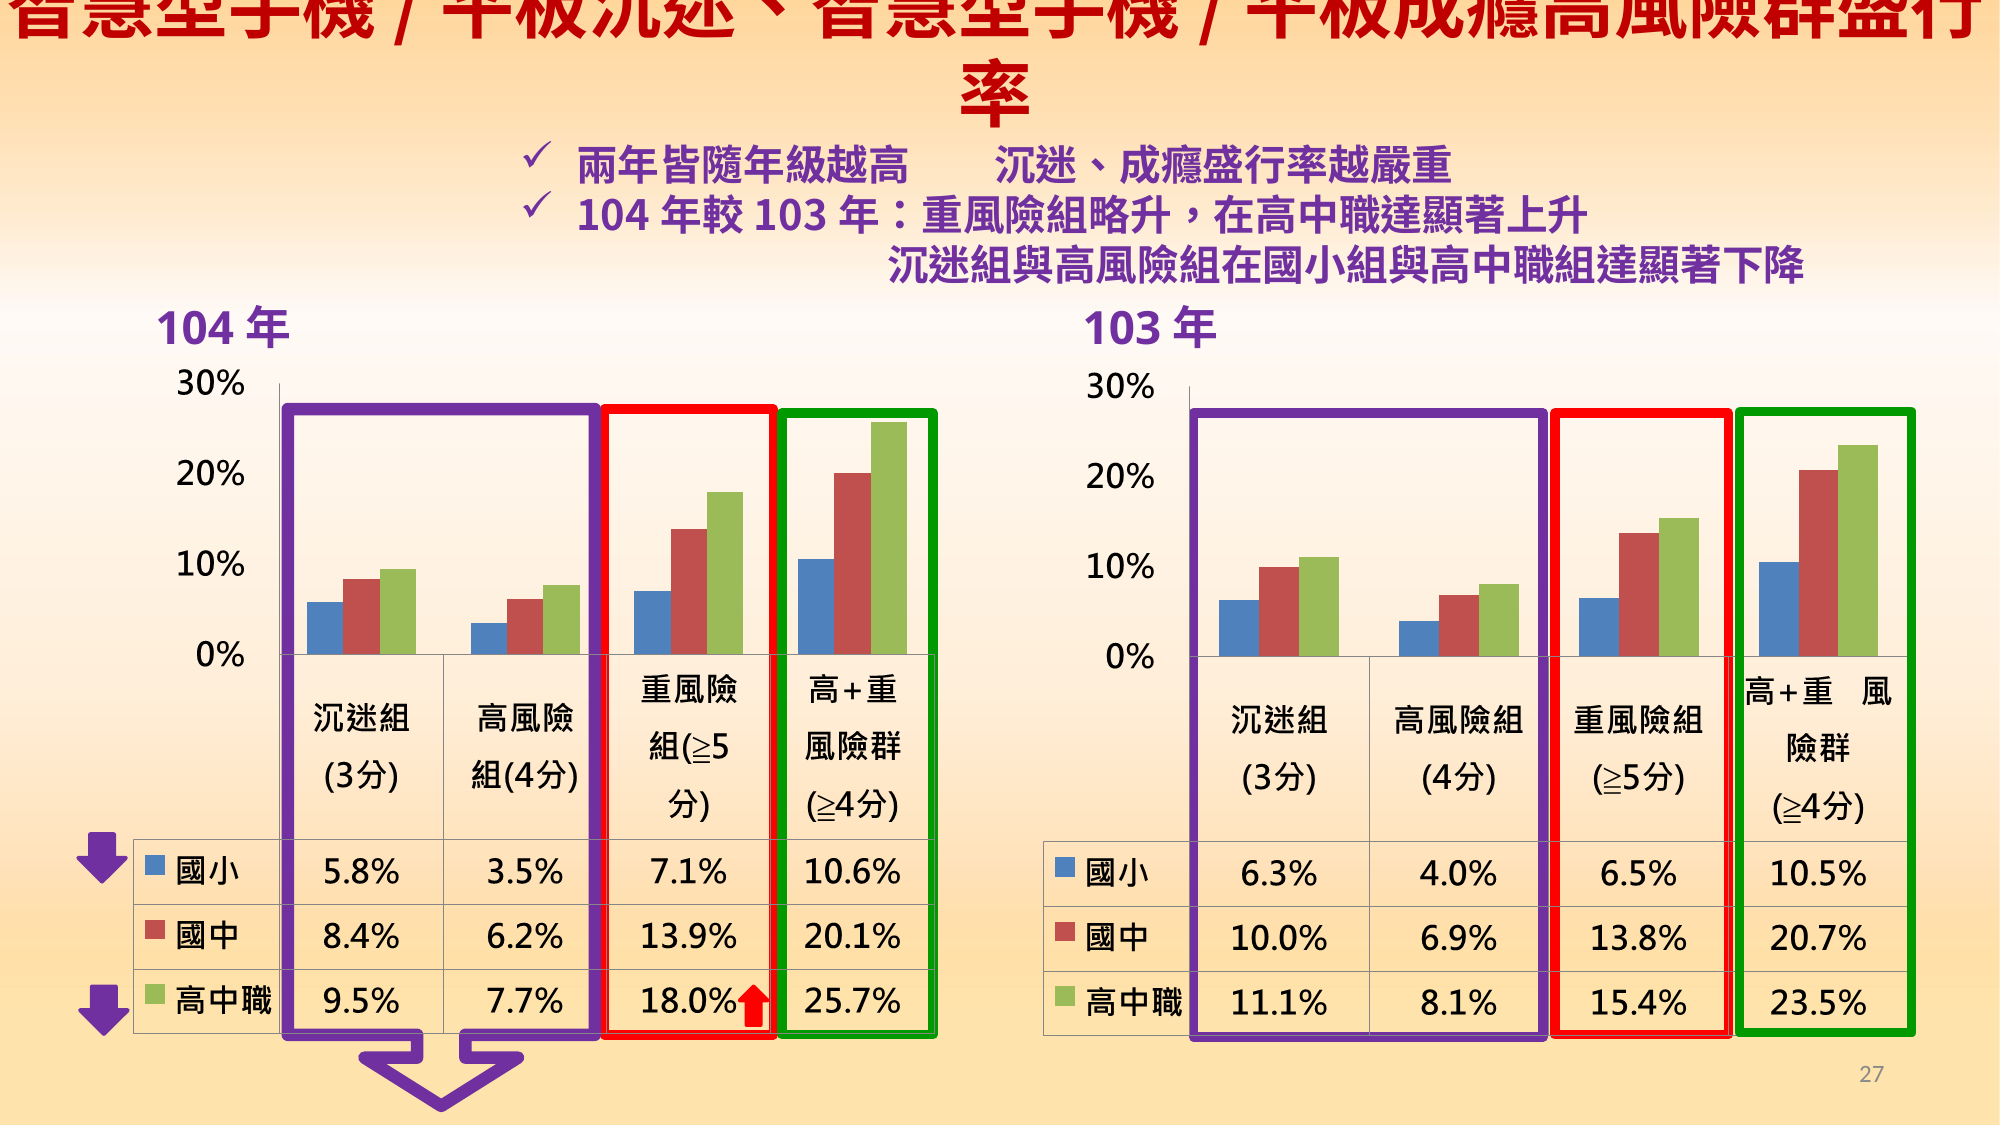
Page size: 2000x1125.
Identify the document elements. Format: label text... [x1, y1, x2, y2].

text_box 103年 [1181, 315, 1195, 321]
text_box [80, 1010, 89, 1019]
chart [1000, 347, 1941, 1057]
text_box 103年 [1067, 290, 1234, 345]
text_box 104年 [140, 290, 306, 345]
list 兩年皆隨年級越高 沉迷、成癮盛行率越嚴重 104年較103年：重風險組略升，在高中職達顯著上升 沉迷組與高風險組在國小組與高中職組達顯著下降 [504, 86, 2000, 297]
text_box [78, 857, 89, 869]
picture [0, 113, 2000, 1125]
chart [524, 347, 946, 1061]
slide_number <編號> [1433, 1057, 1900, 1103]
title 智慧型手機/平板沉迷、智慧型手機/平板成癮高風險群盛行率 [0, 0, 2000, 113]
text_box 104年 [254, 315, 268, 321]
